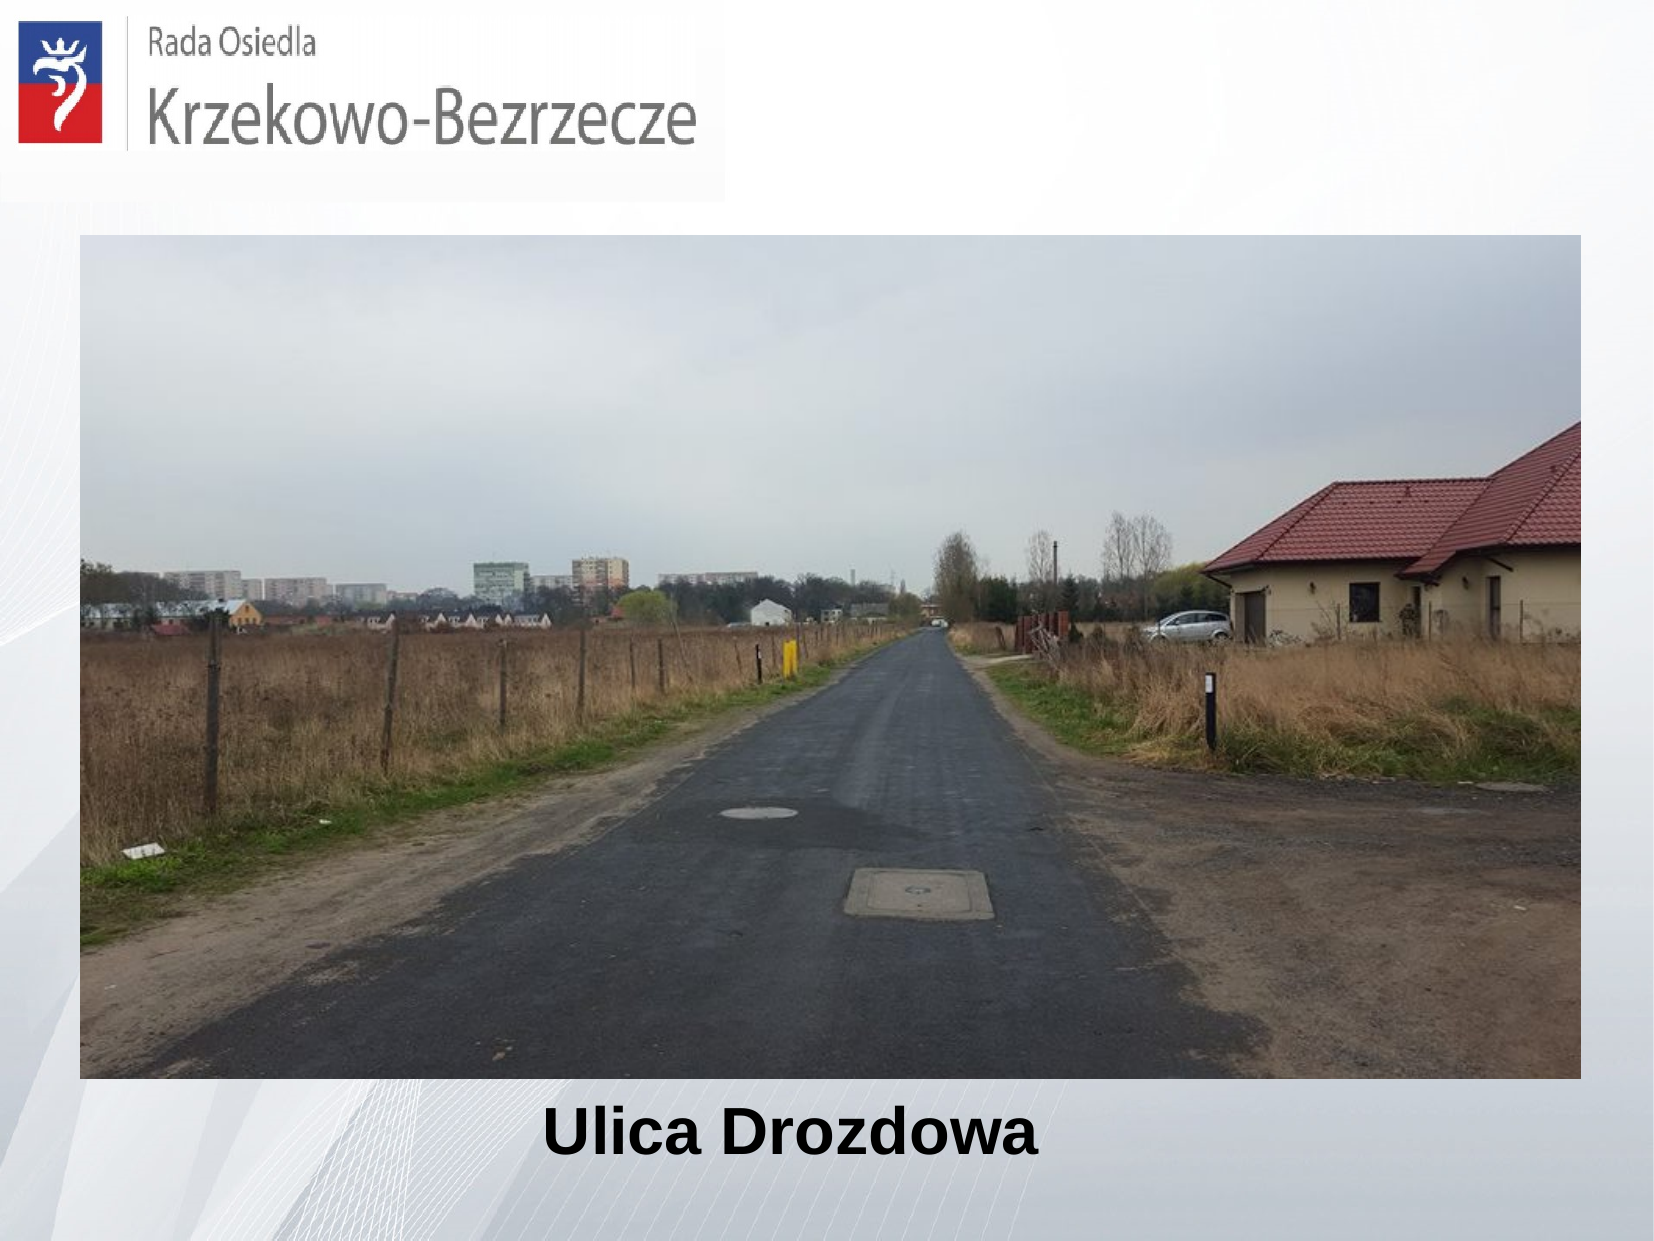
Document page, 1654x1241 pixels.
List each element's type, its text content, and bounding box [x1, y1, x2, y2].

picture [0, 0, 1654, 1241]
title Ulica Drozdowa [47, 1027, 1536, 1235]
